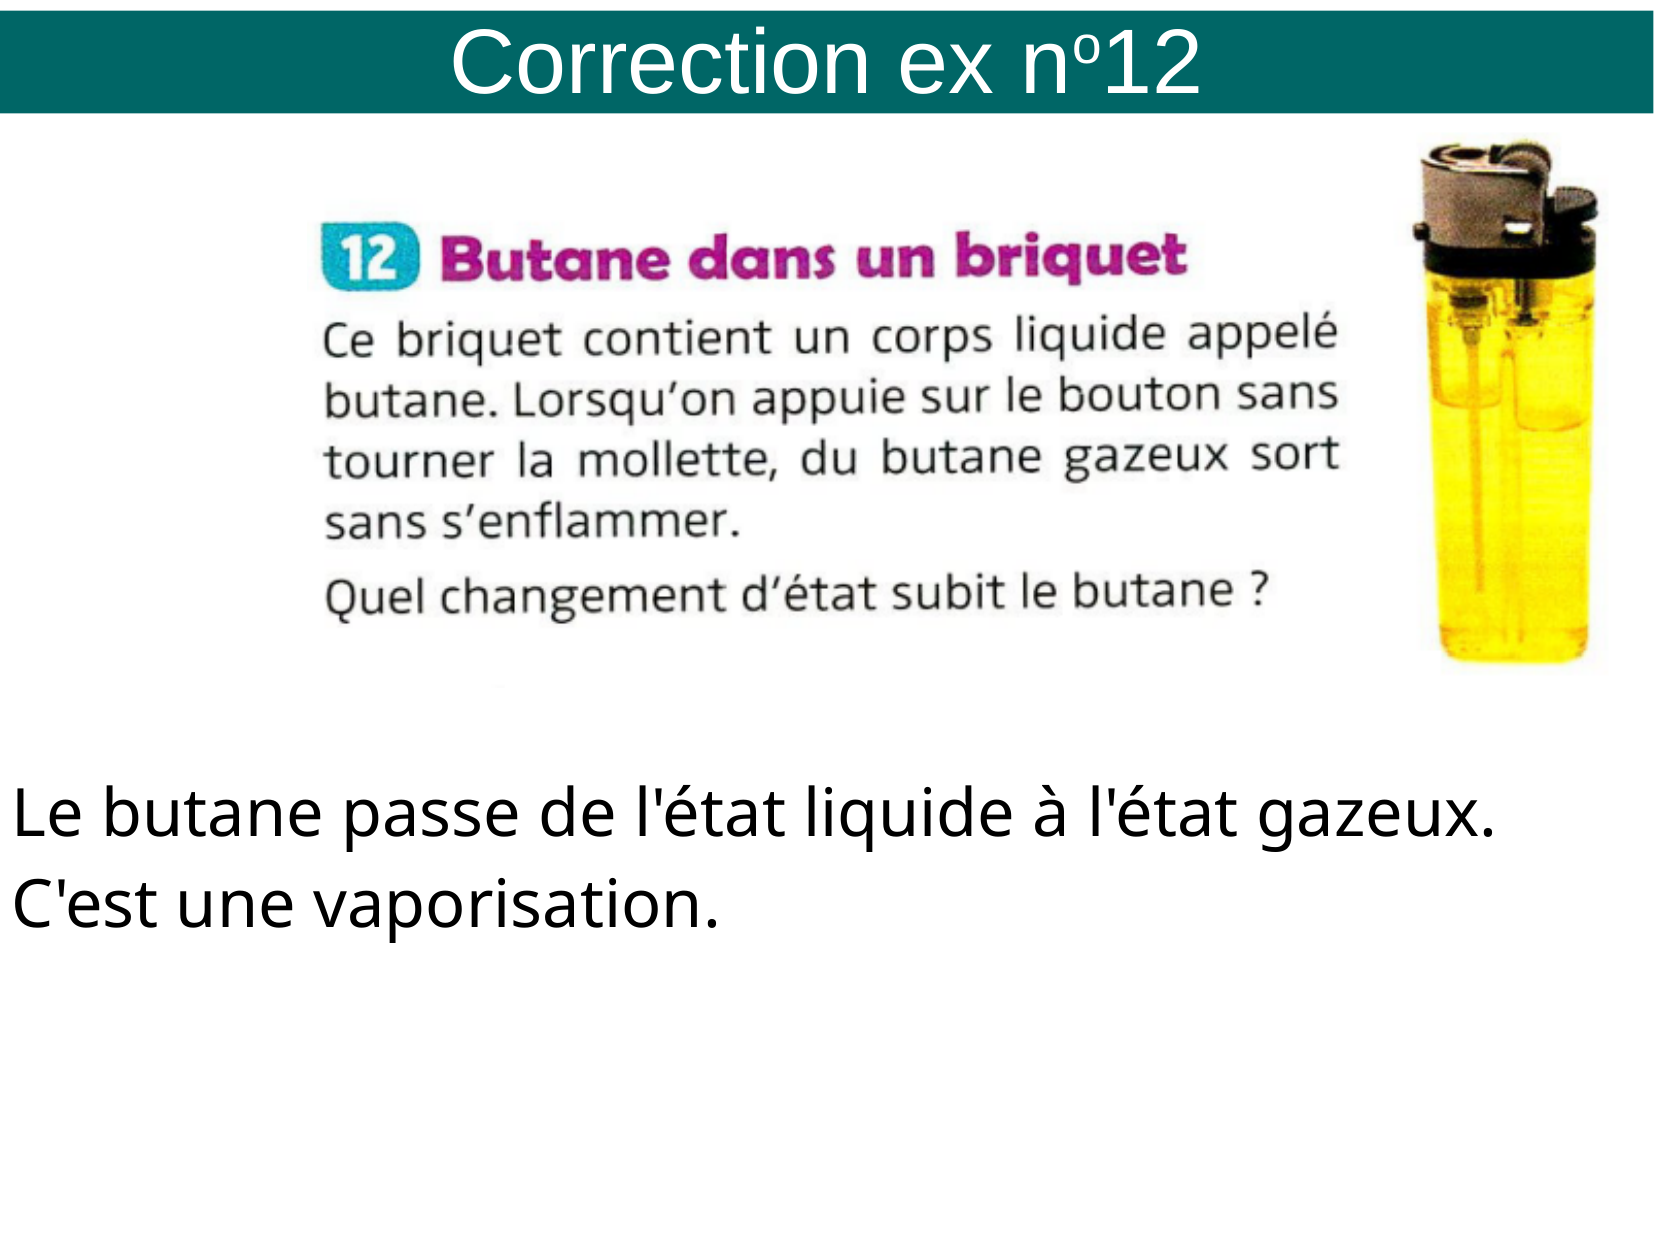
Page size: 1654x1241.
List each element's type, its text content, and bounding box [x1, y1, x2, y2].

picture [307, 129, 1619, 688]
title Correction ex no12 [0, 10, 1654, 114]
subtitle Le butane passe de l'état liquide à l'état gazeux. C'est une vaporisation. [11, 129, 1642, 1229]
